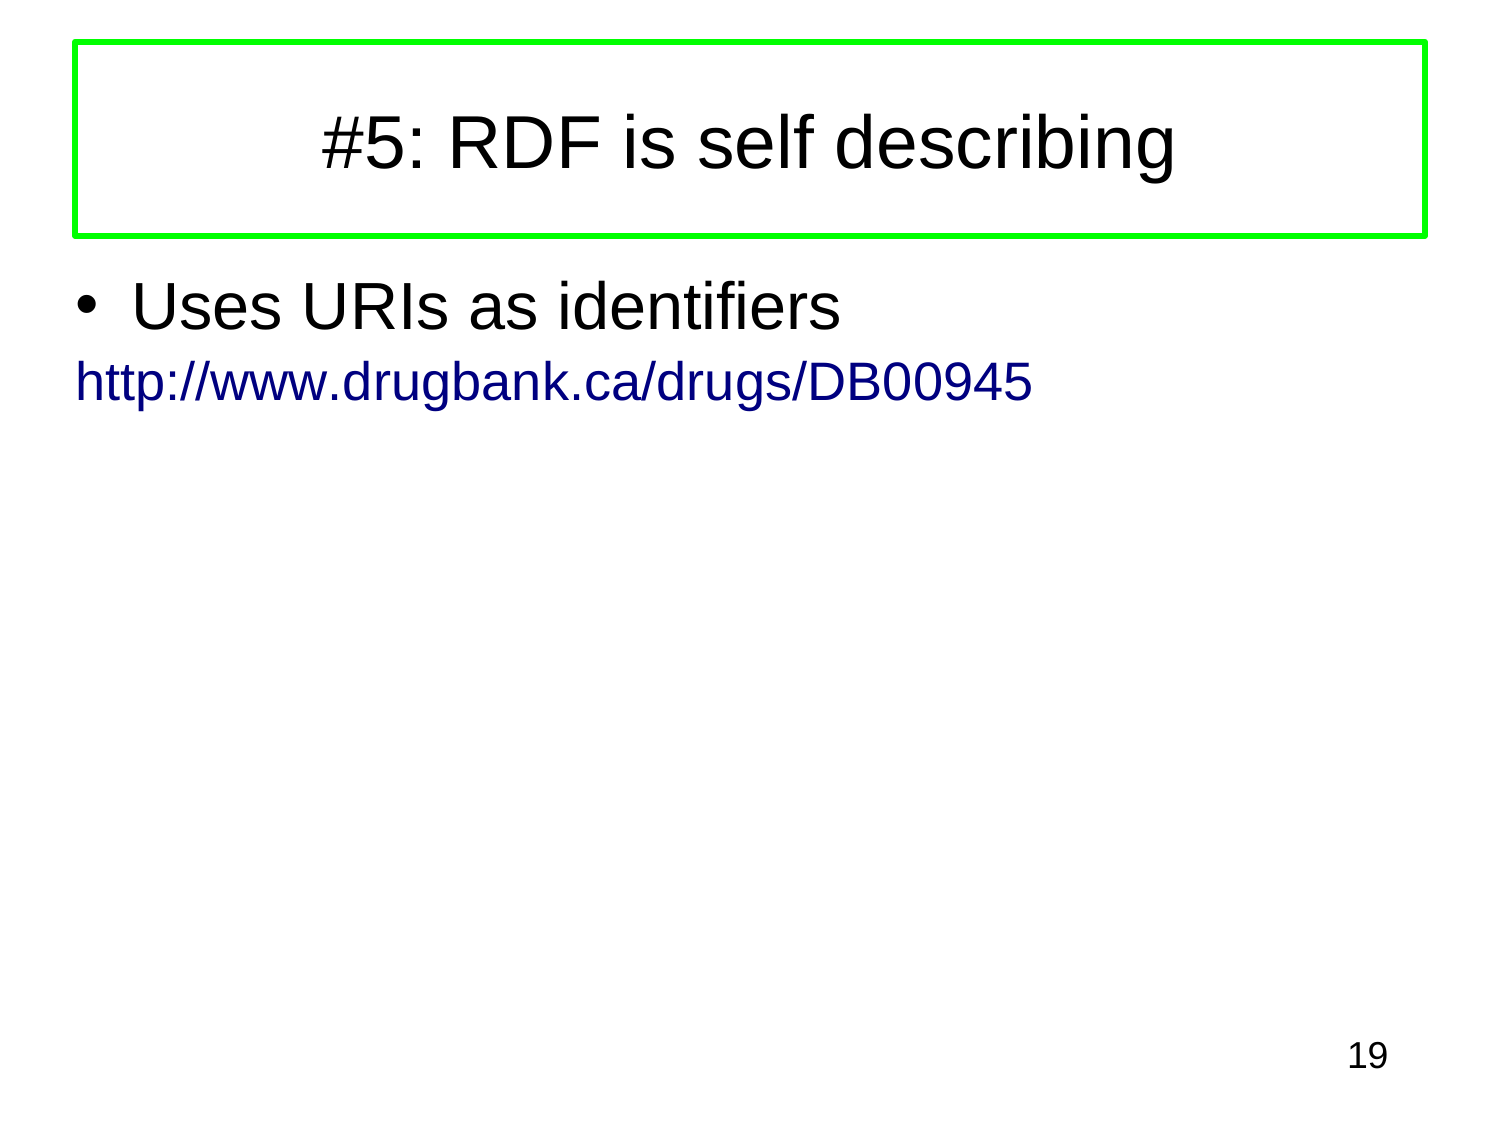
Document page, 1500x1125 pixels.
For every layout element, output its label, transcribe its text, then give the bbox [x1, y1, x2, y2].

list http://www.drugbank.ca/drugs/DB00945 [75, 345, 1396, 999]
title #5: RDF is self describing [75, 41, 1425, 236]
list Uses URIs as identifiers [75, 263, 1395, 345]
